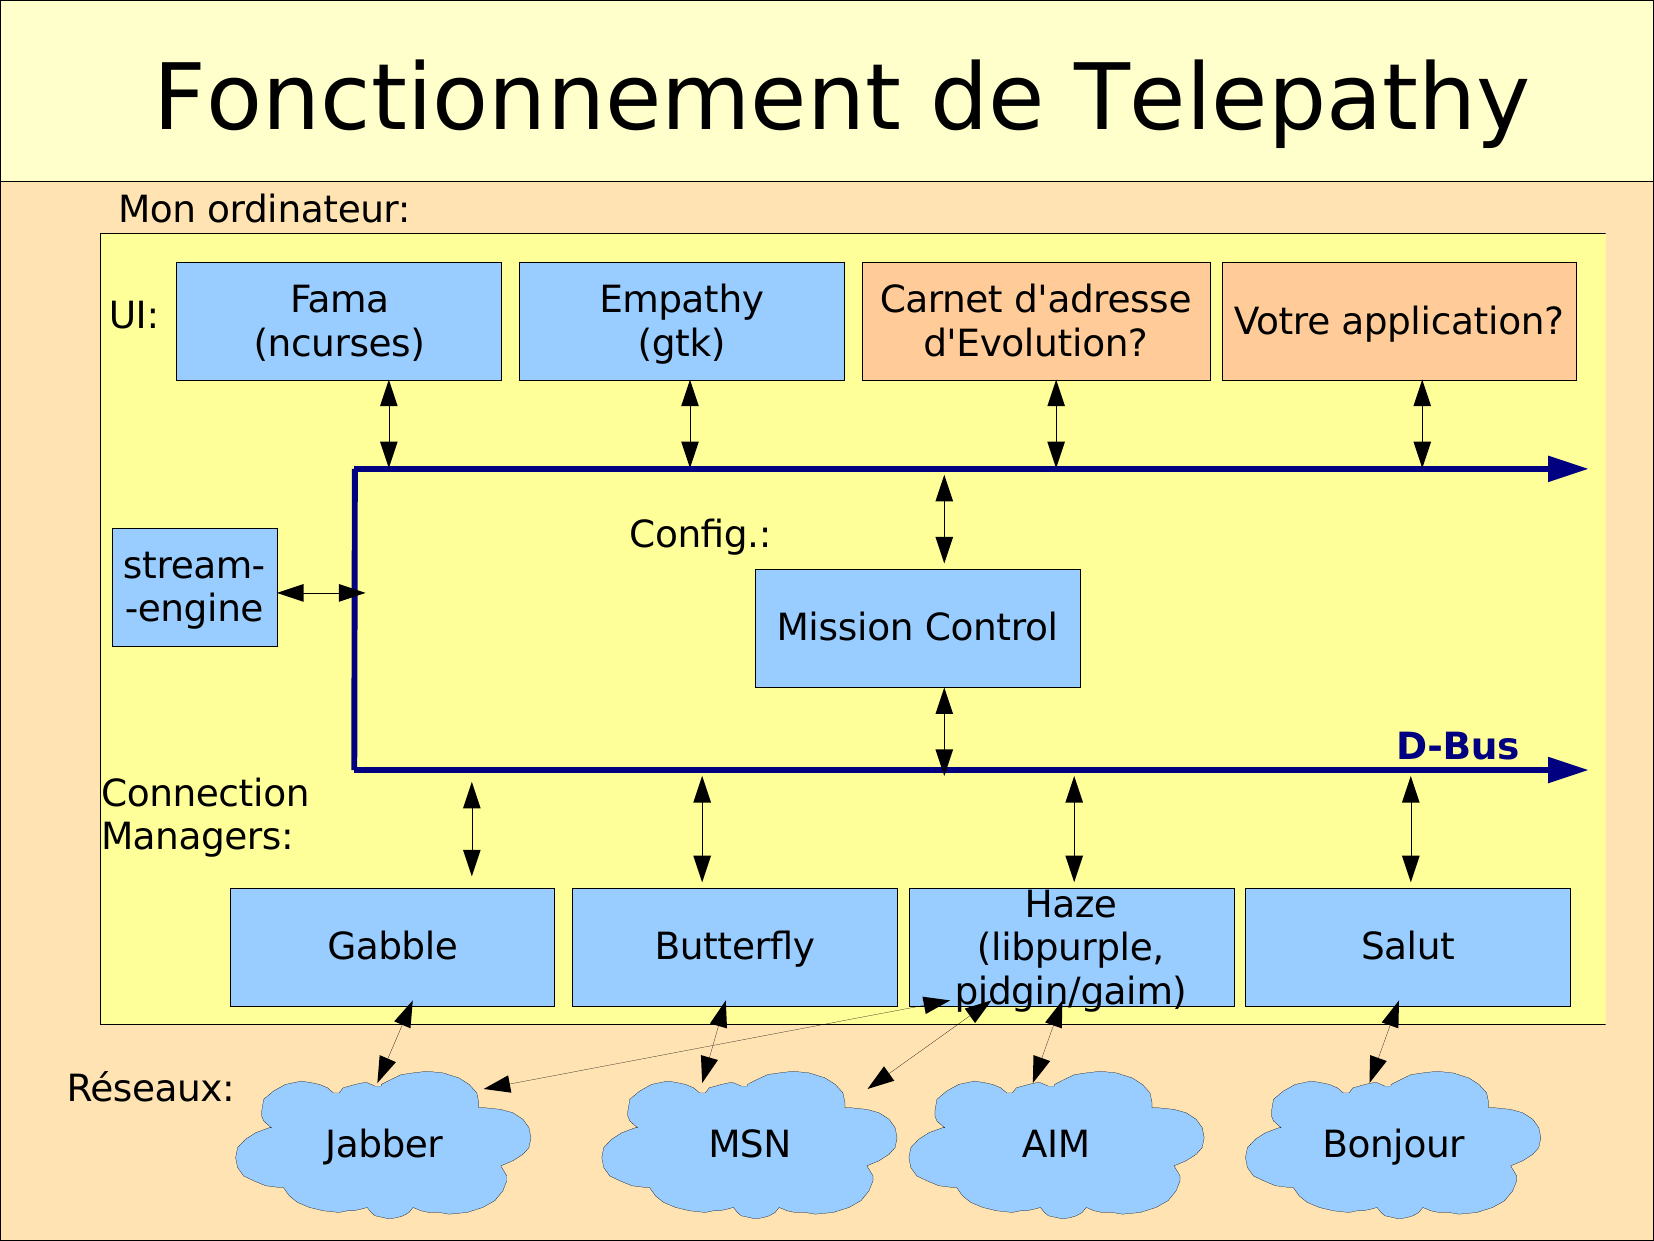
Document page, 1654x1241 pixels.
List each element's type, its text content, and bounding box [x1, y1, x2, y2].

chart [52, 179, 1606, 1219]
title Fonctionnement de Telepathy [135, 37, 1552, 158]
